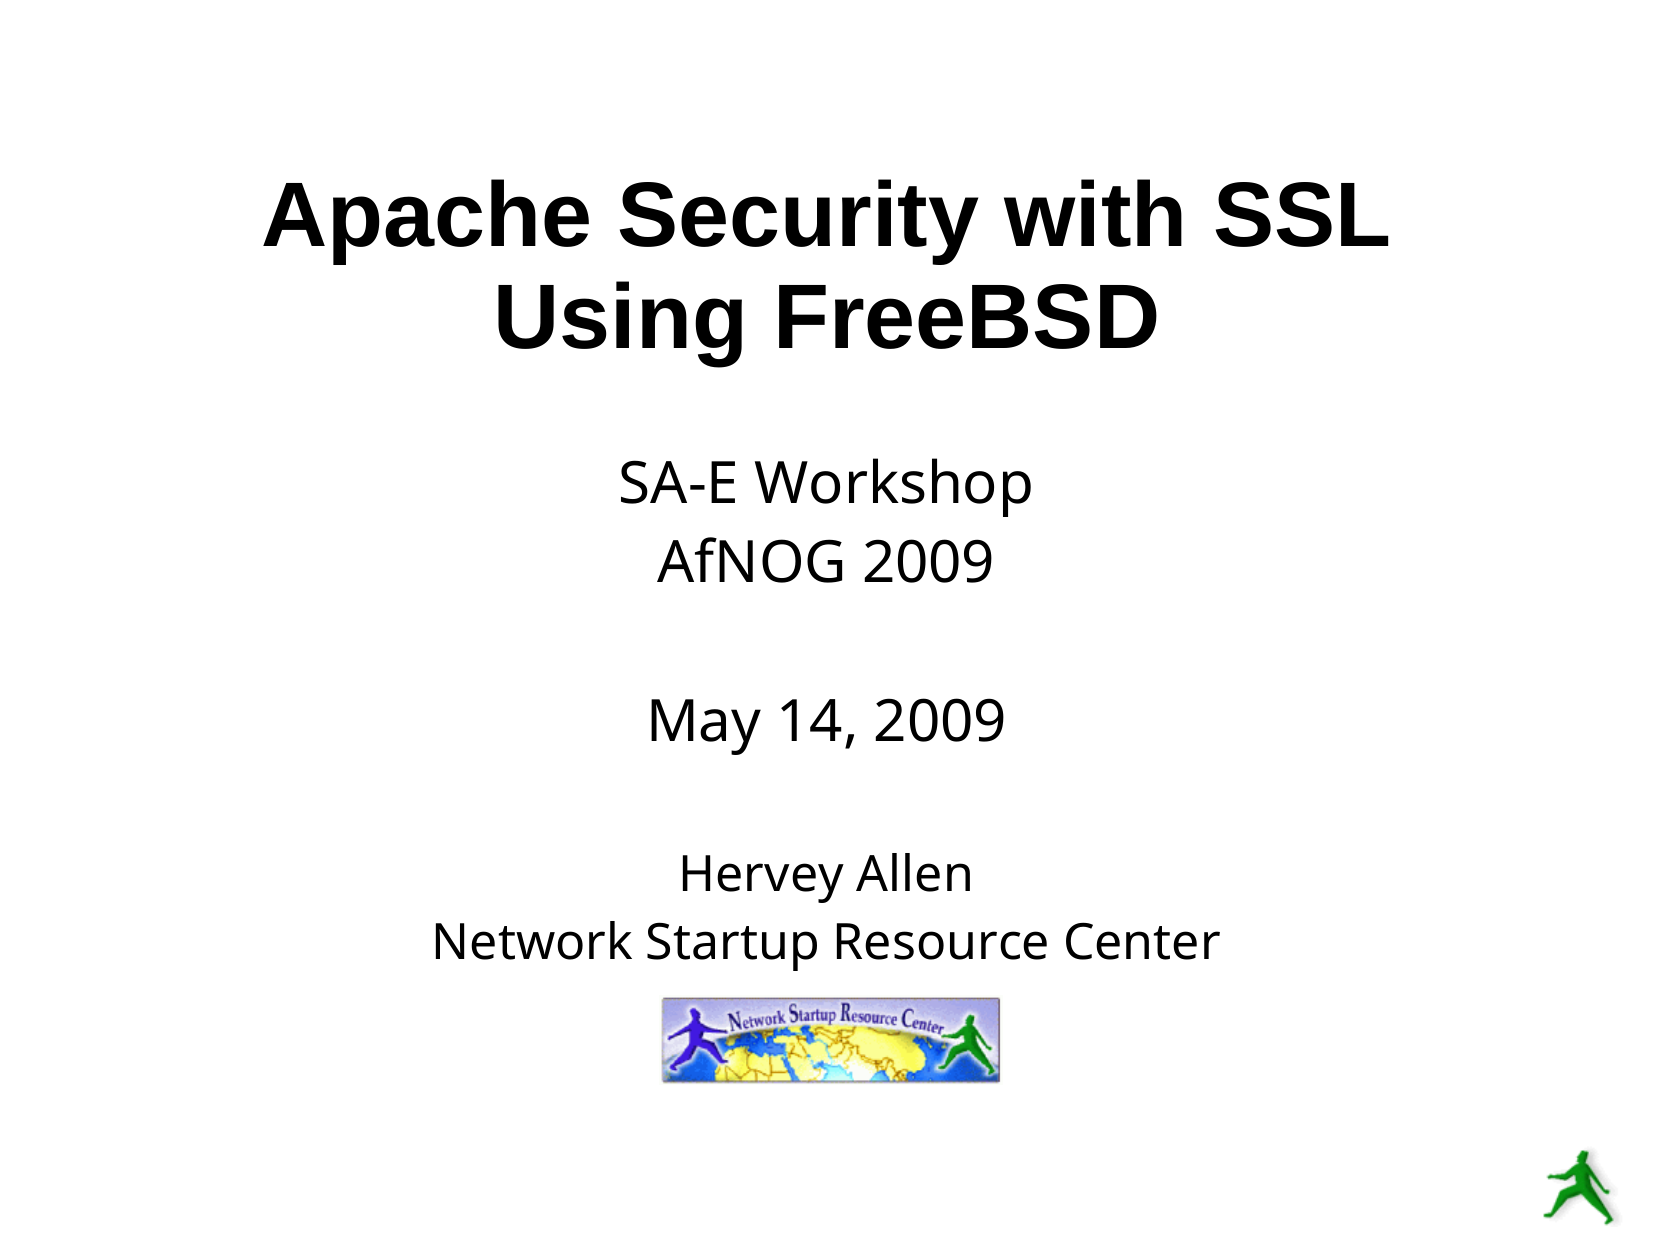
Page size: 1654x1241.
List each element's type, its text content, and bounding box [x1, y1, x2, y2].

subtitle SA-E Workshop AfNOG 2009 May 14, 2009 Hervey Allen Network Startup Resource Center [103, 297, 1550, 1119]
picture [1541, 1135, 1634, 1227]
title Apache Security with SSL Using FreeBSD [121, 138, 1534, 297]
